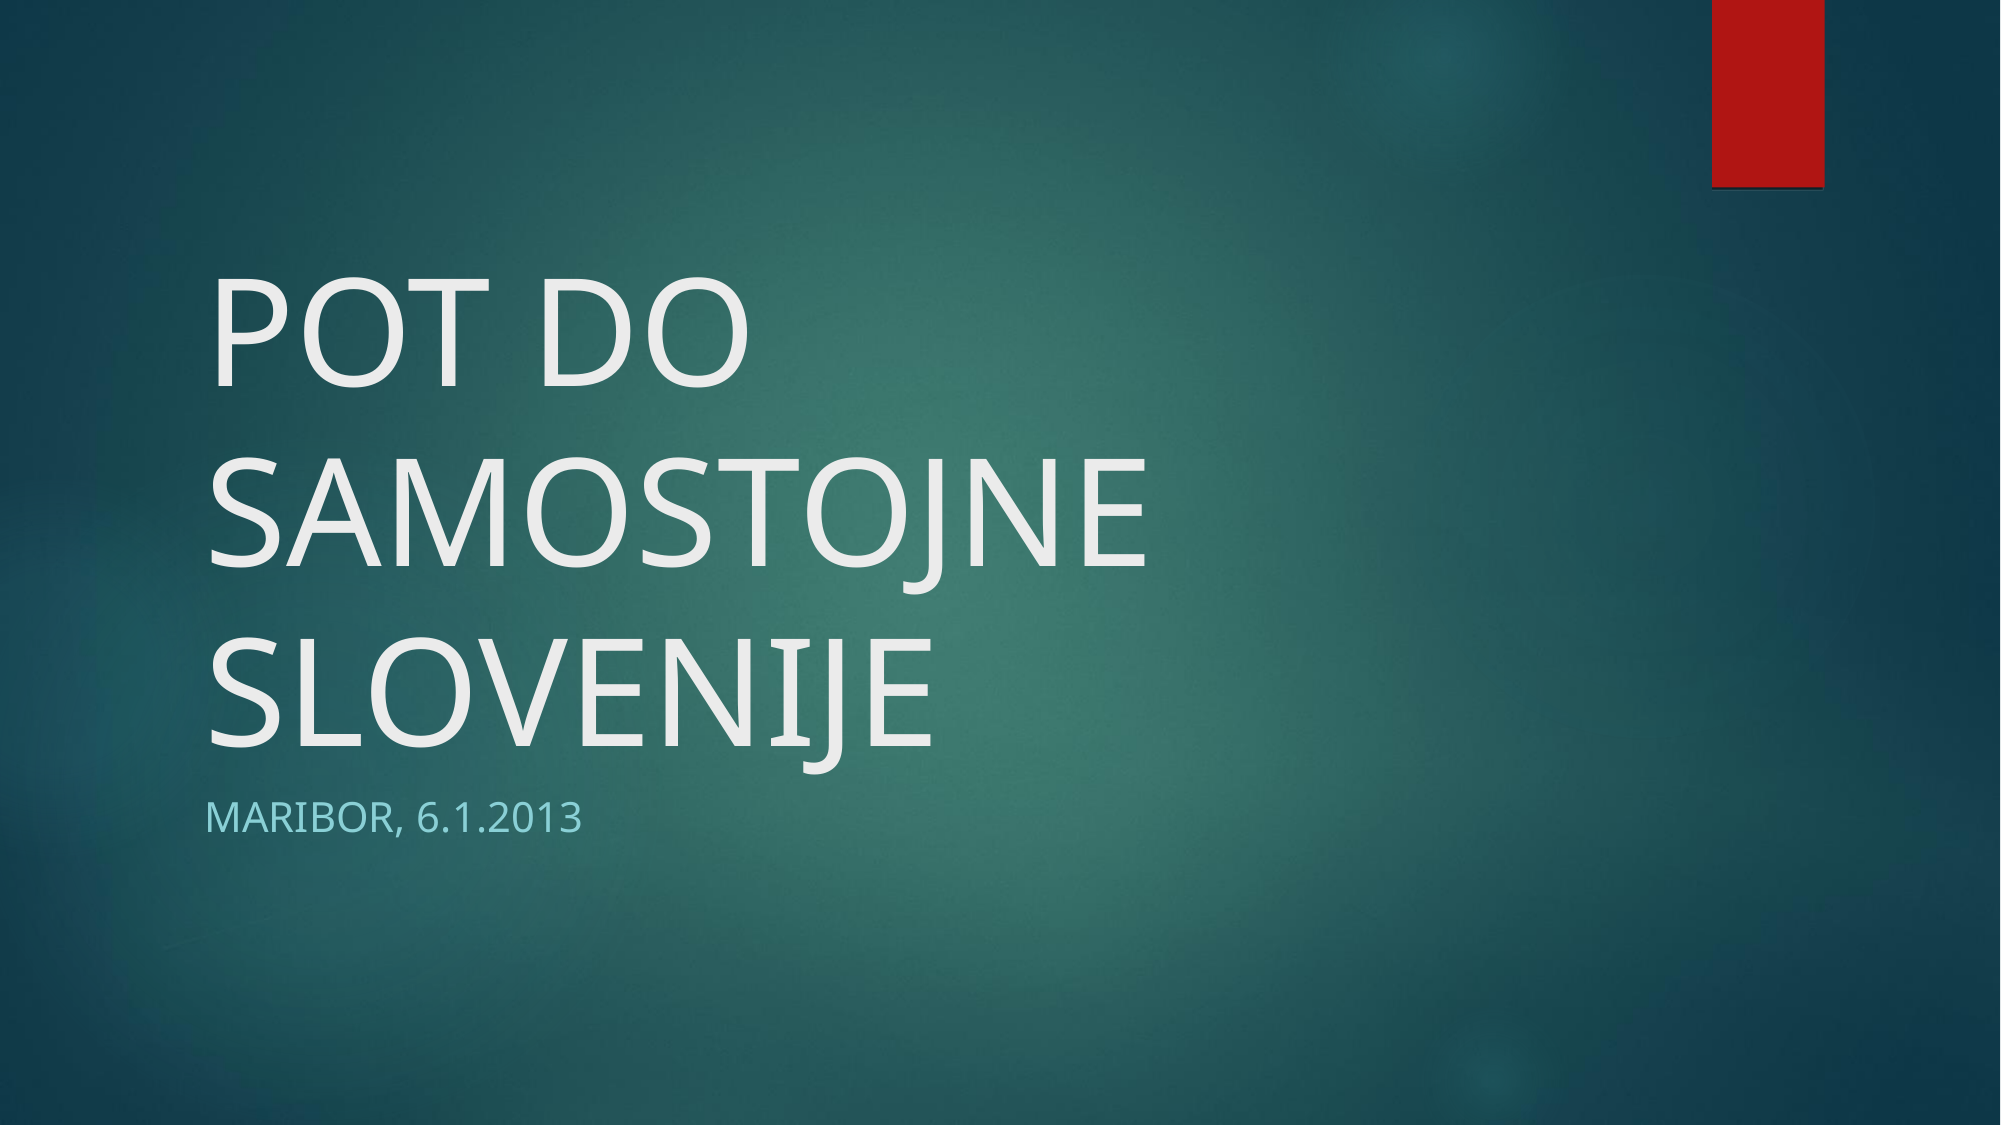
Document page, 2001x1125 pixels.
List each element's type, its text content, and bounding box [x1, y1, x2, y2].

title POT DO SAMOSTOJNE SLOVENIJE [189, 237, 1638, 783]
subtitle maribor, 6.1.2013 [189, 783, 1638, 925]
picture [0, 0, 2001, 1125]
